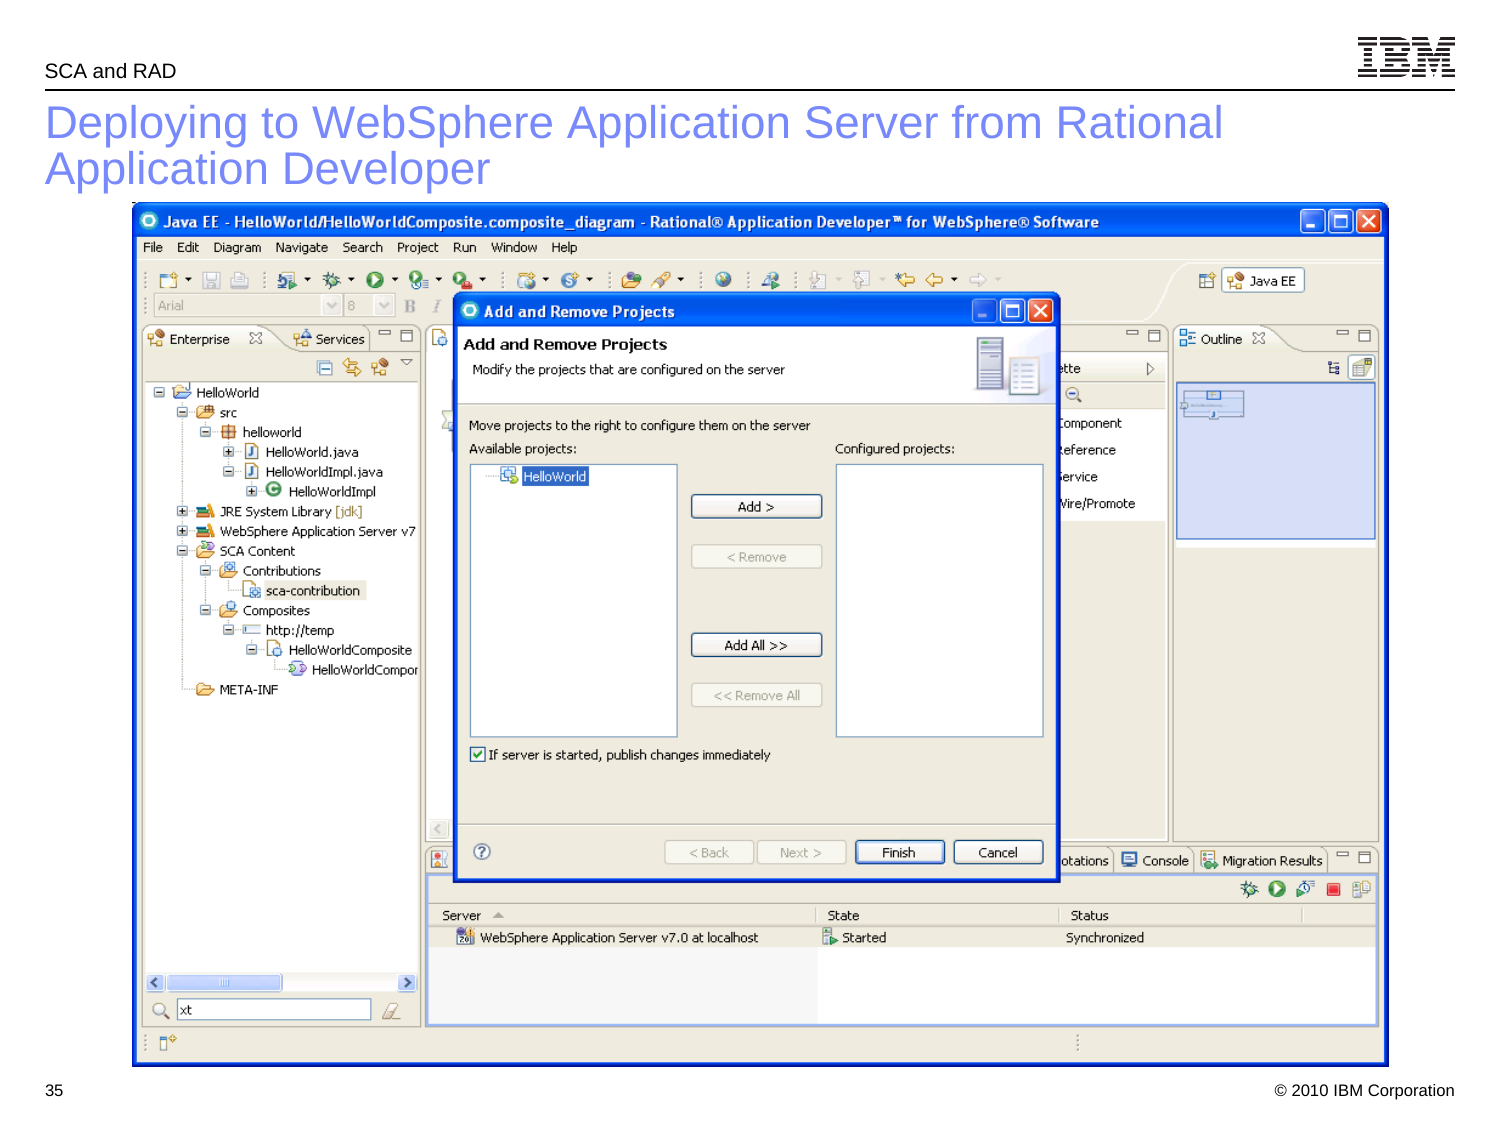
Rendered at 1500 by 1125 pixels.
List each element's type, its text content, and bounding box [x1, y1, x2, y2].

picture [1358, 37, 1455, 42]
title Deploying to WebSphere Application Server from Rational Application Developer [29, 42, 1455, 253]
picture [132, 202, 1389, 1067]
